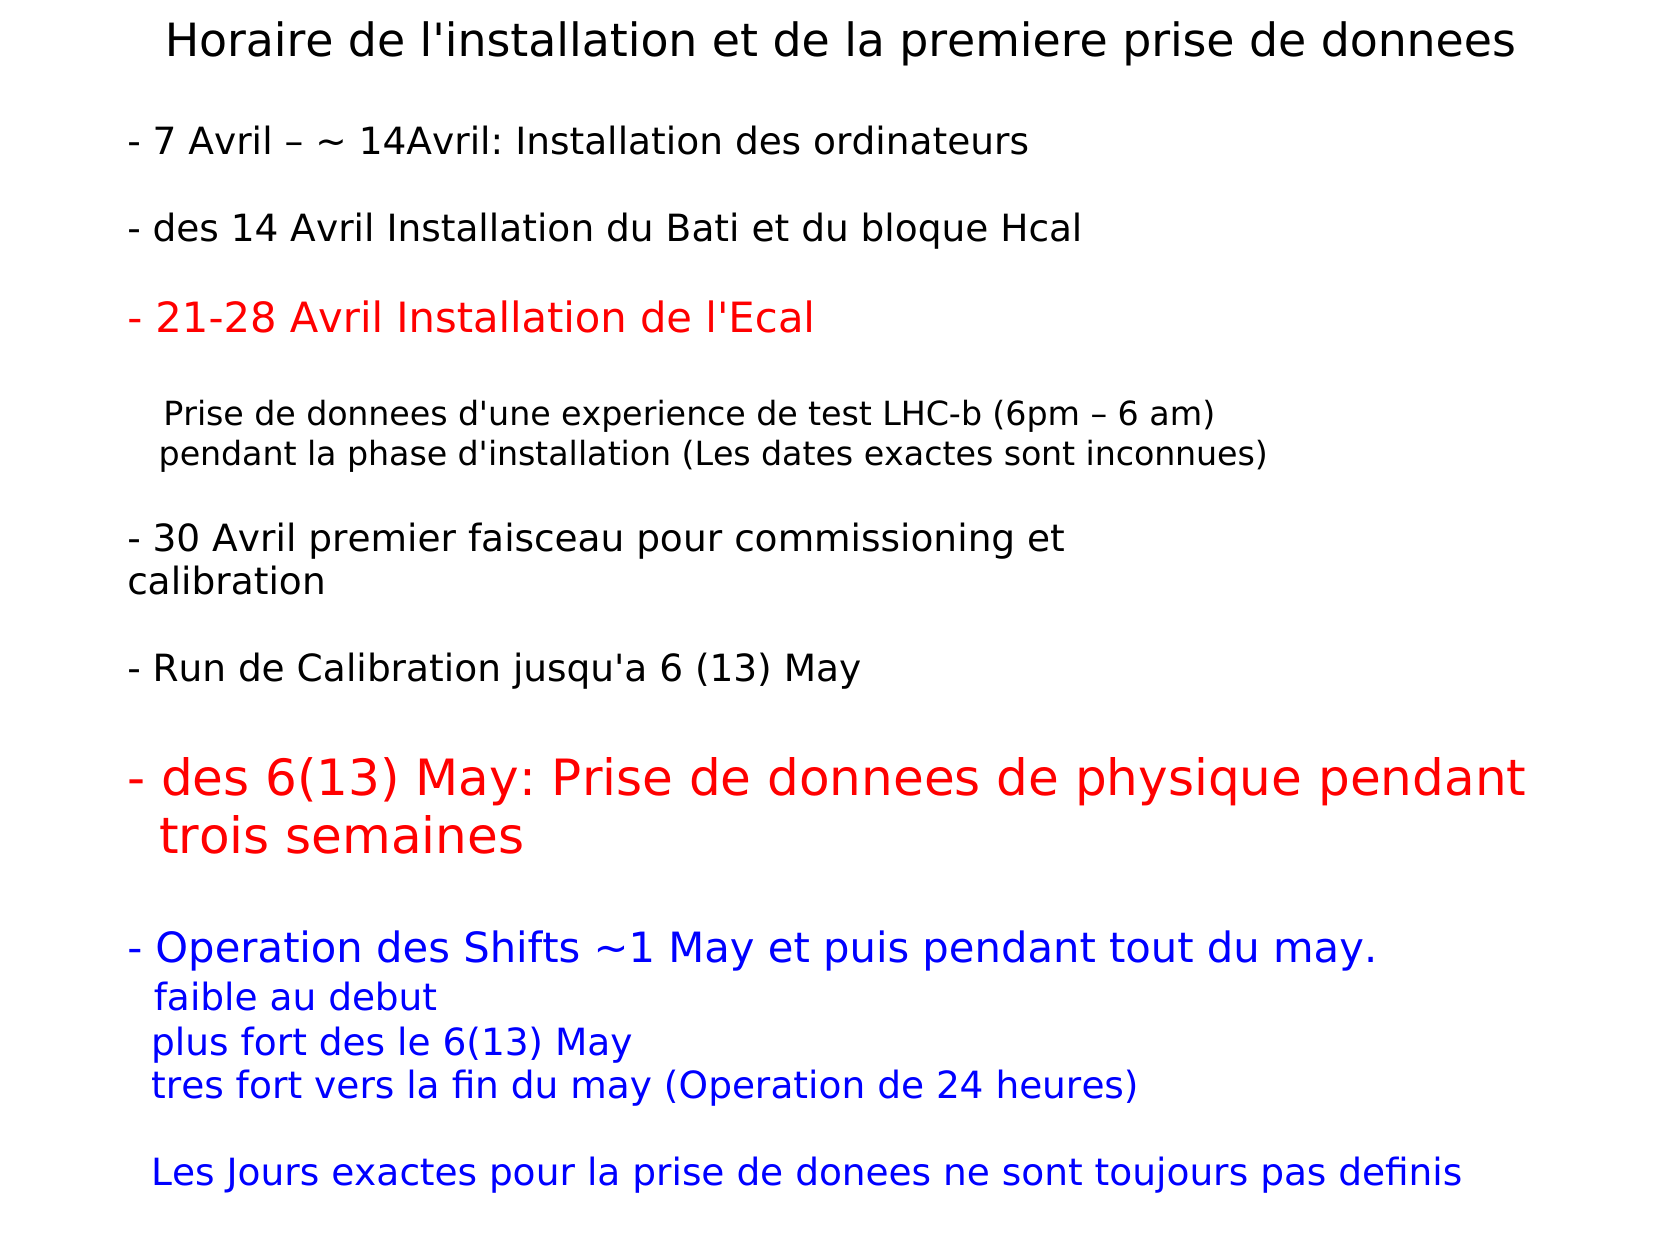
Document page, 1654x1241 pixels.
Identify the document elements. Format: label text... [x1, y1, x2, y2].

text_box - 7 Avril – ~ 14Avril: Installation des ordinateurs - des 14 Avril Installation du Bati et du bloque Hcal - 21-28 Avril Installation de l'Ecal Prise de donnees d'une experience de test LHC-b (6pm – 6 am) pendant la phase d'installation (Les dates exactes sont inconnues) - 30 Avril premier faisceau pour commissioning et calibration - Run de Calibration jusqu'a 6 (13) May - des 6(13) May: Prise de donnees de physique pendant trois semaines - Operation des Shifts ~1 May et puis pendant tout du may. faible au debut plus fort des le 6(13) May tres fort vers la fin du may (Operation de 24 heures) Les Jours exactes pour la prise de donees ne sont toujours pas definis [112, 112, 1511, 1241]
text_box Horaire de l'installation et de la premiere prise de donnees [150, 6, 1509, 76]
